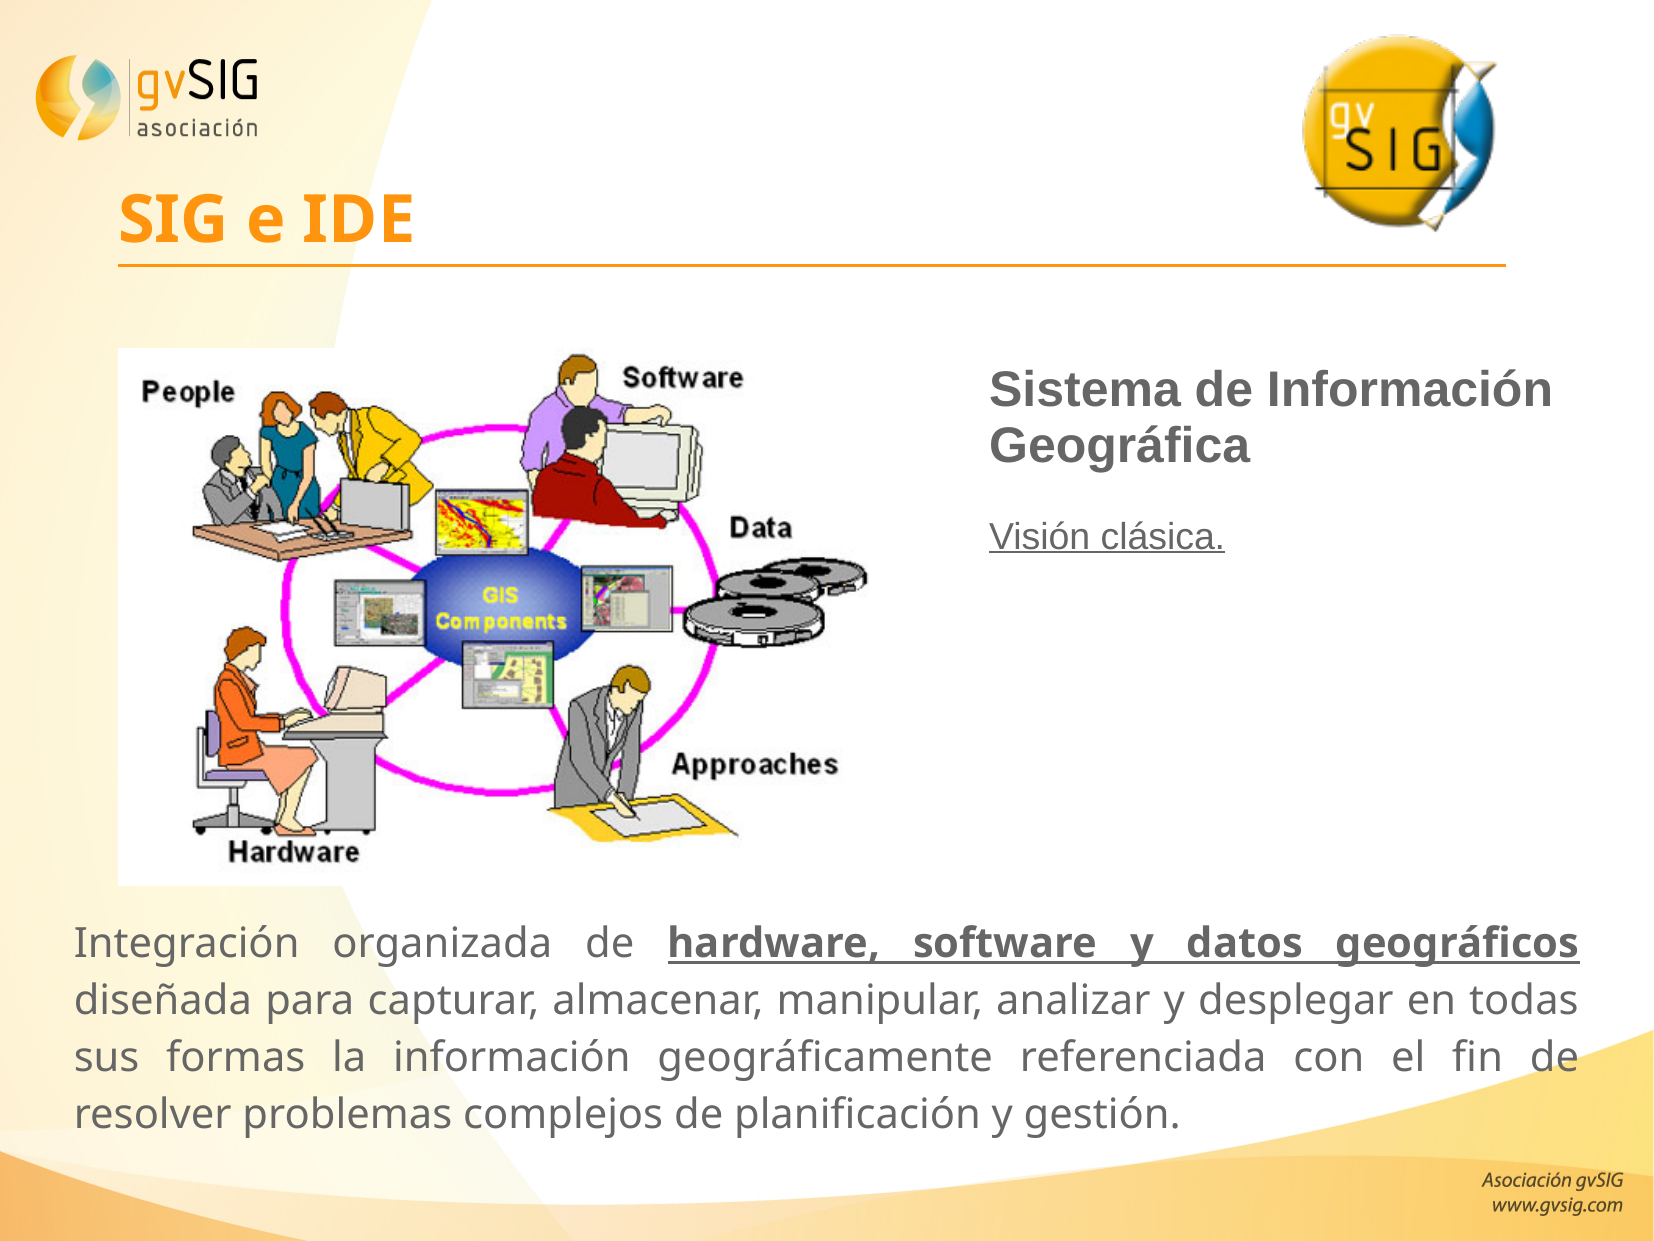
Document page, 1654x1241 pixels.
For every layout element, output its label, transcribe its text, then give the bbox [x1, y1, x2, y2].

text_box Sistema de Información Geográfica Visión clásica. [974, 354, 1625, 565]
picture [0, 0, 1654, 1241]
text_box SIG e IDE [118, 177, 1247, 256]
text_box Integración organizada de hardware, software y datos geográficos diseñada para capturar, almacenar, manipular, analizar y desplegar en todas sus formas la información geográficamente referenciada con el fin de resolver problemas complejos de planificación y gestión. [59, 905, 1595, 1163]
